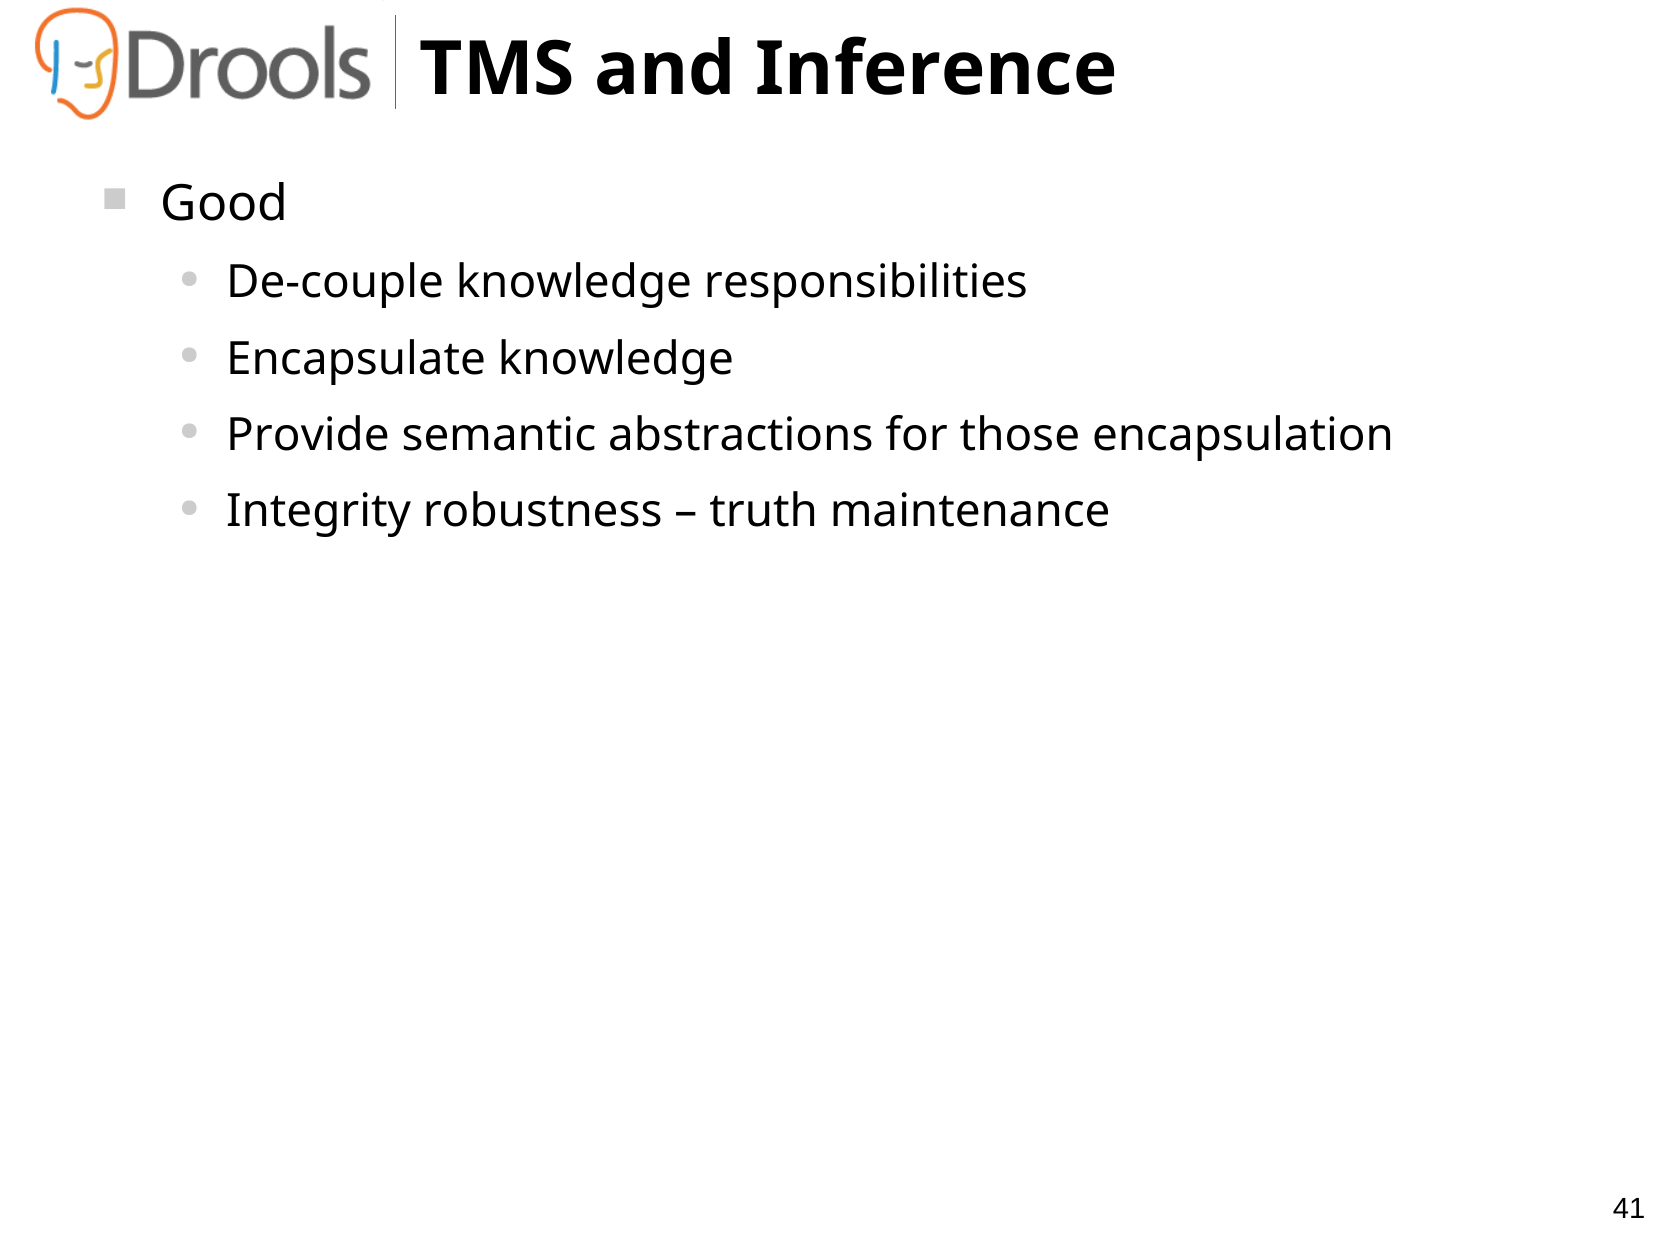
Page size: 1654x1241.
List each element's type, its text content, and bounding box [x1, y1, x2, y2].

picture [29, 0, 384, 126]
list Good De-couple knowledge responsibilities Encapsulate knowledge Provide semantic abstractions for those encapsulation Integrity robustness – truth maintenance [104, 166, 1517, 934]
title TMS and Inference [419, 12, 1630, 118]
